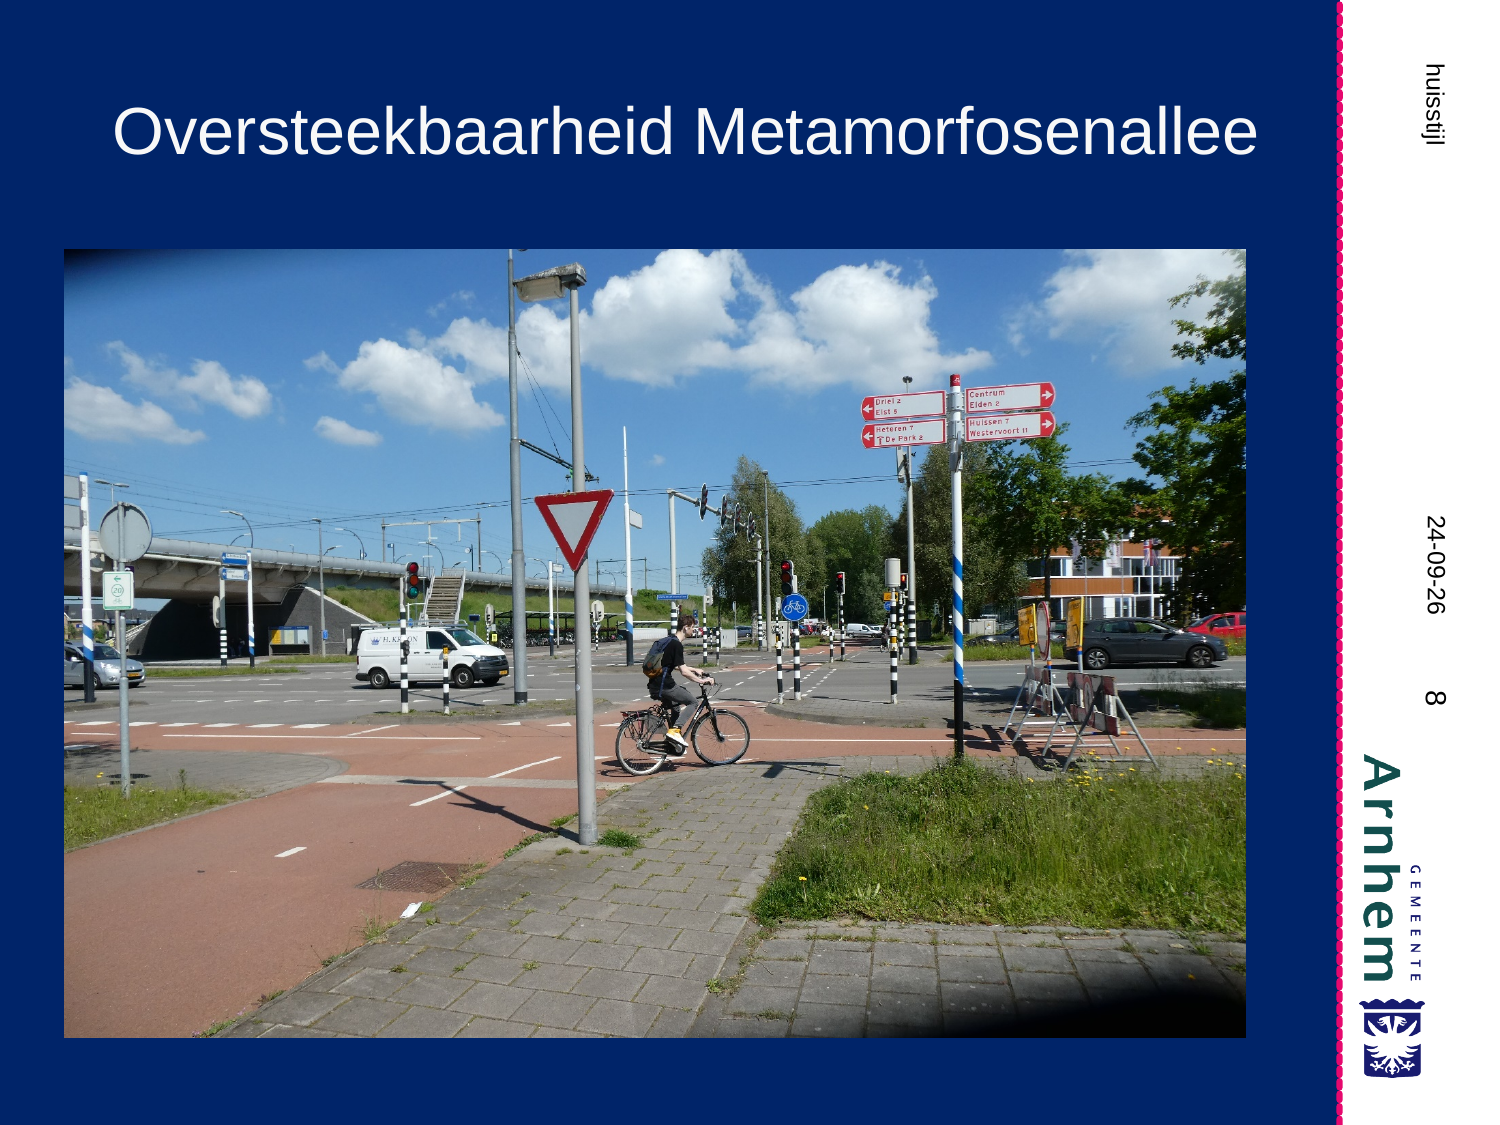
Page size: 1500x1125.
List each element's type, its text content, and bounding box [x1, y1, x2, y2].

text_box Oversteekbaarheid Metamorfosenallee [112, 87, 1270, 251]
text_box huisstijl [1409, 63, 1460, 501]
text_box 15-2-2022 [1410, 500, 1461, 688]
picture [64, 249, 1246, 1038]
text_box 8 [1412, 675, 1463, 751]
